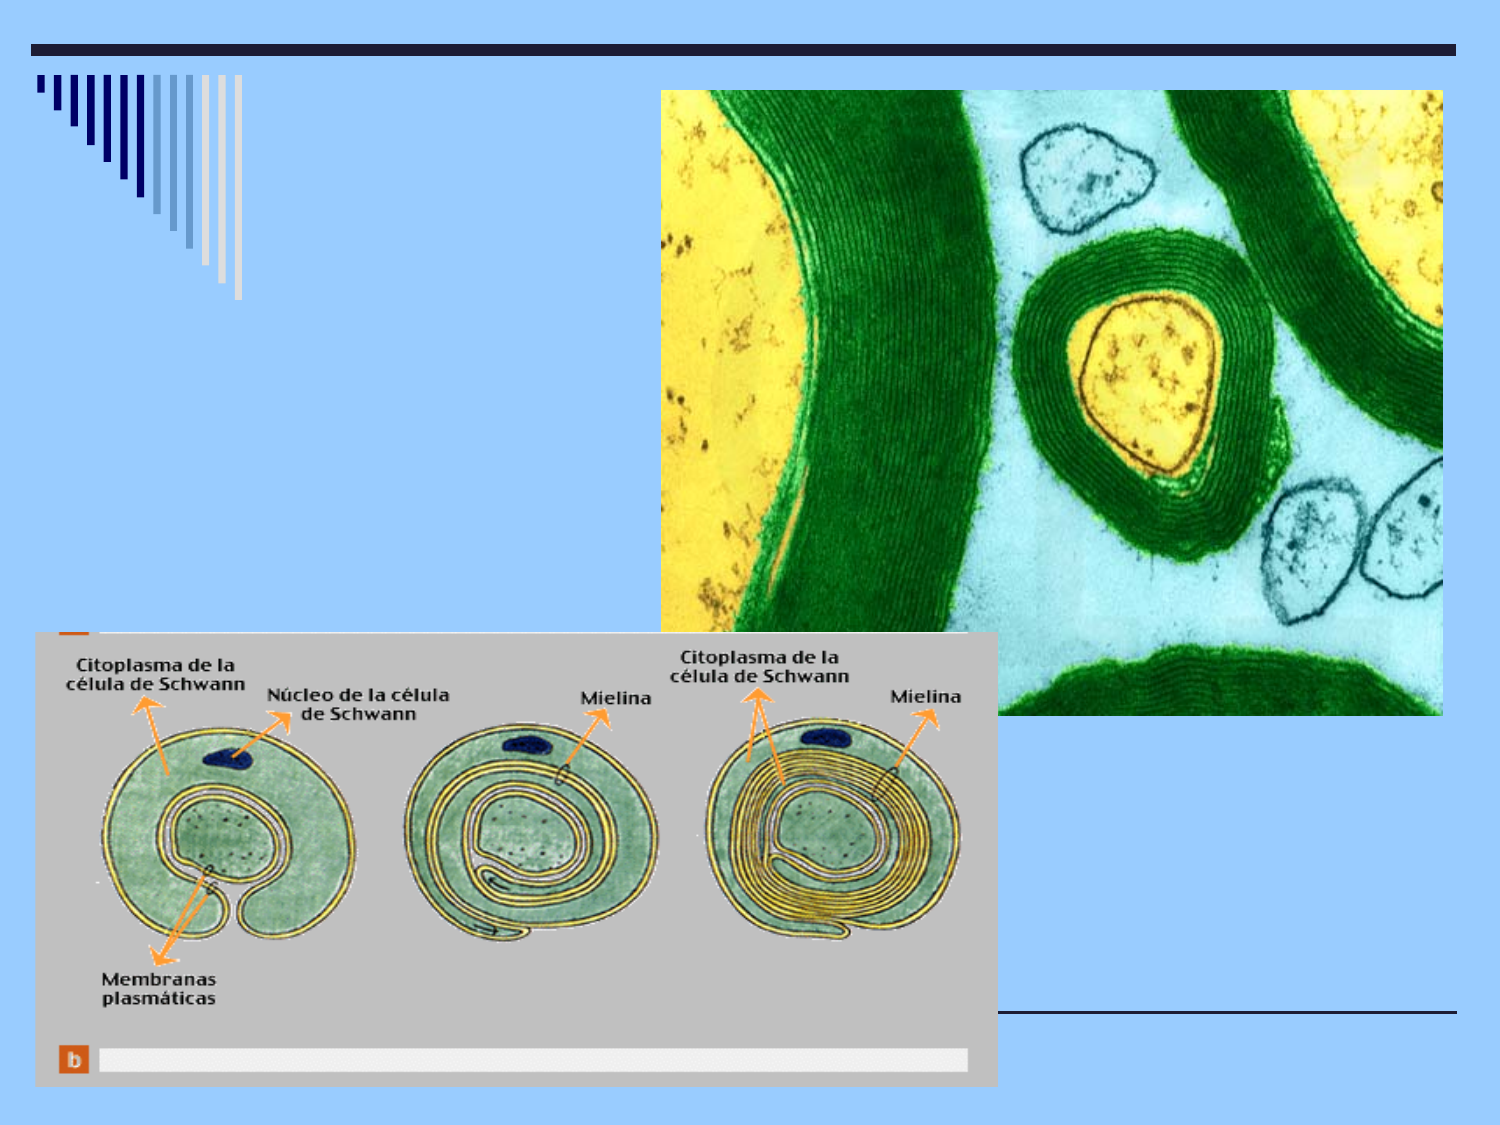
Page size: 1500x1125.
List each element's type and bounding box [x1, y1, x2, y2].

picture [35, 90, 1443, 1087]
